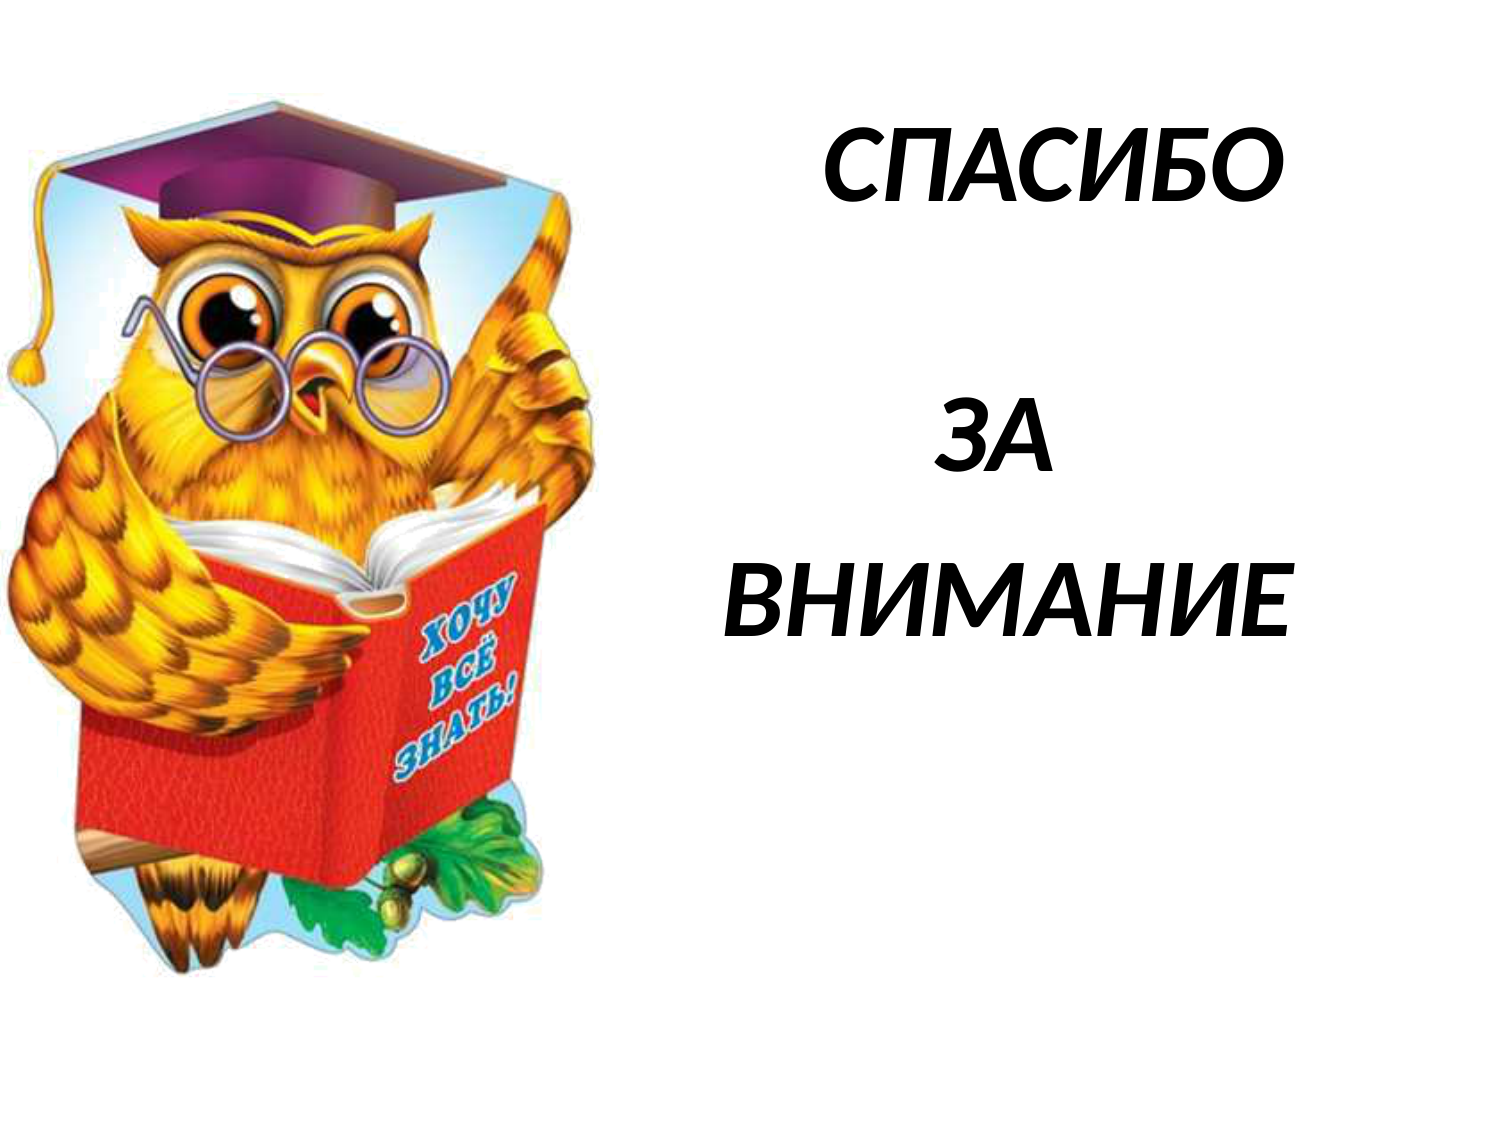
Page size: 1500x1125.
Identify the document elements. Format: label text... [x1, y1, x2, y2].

list ЗА ВНИМАНИЕ [603, 351, 1500, 539]
picture [0, 93, 603, 985]
title СПАСИБО [632, 82, 1500, 270]
